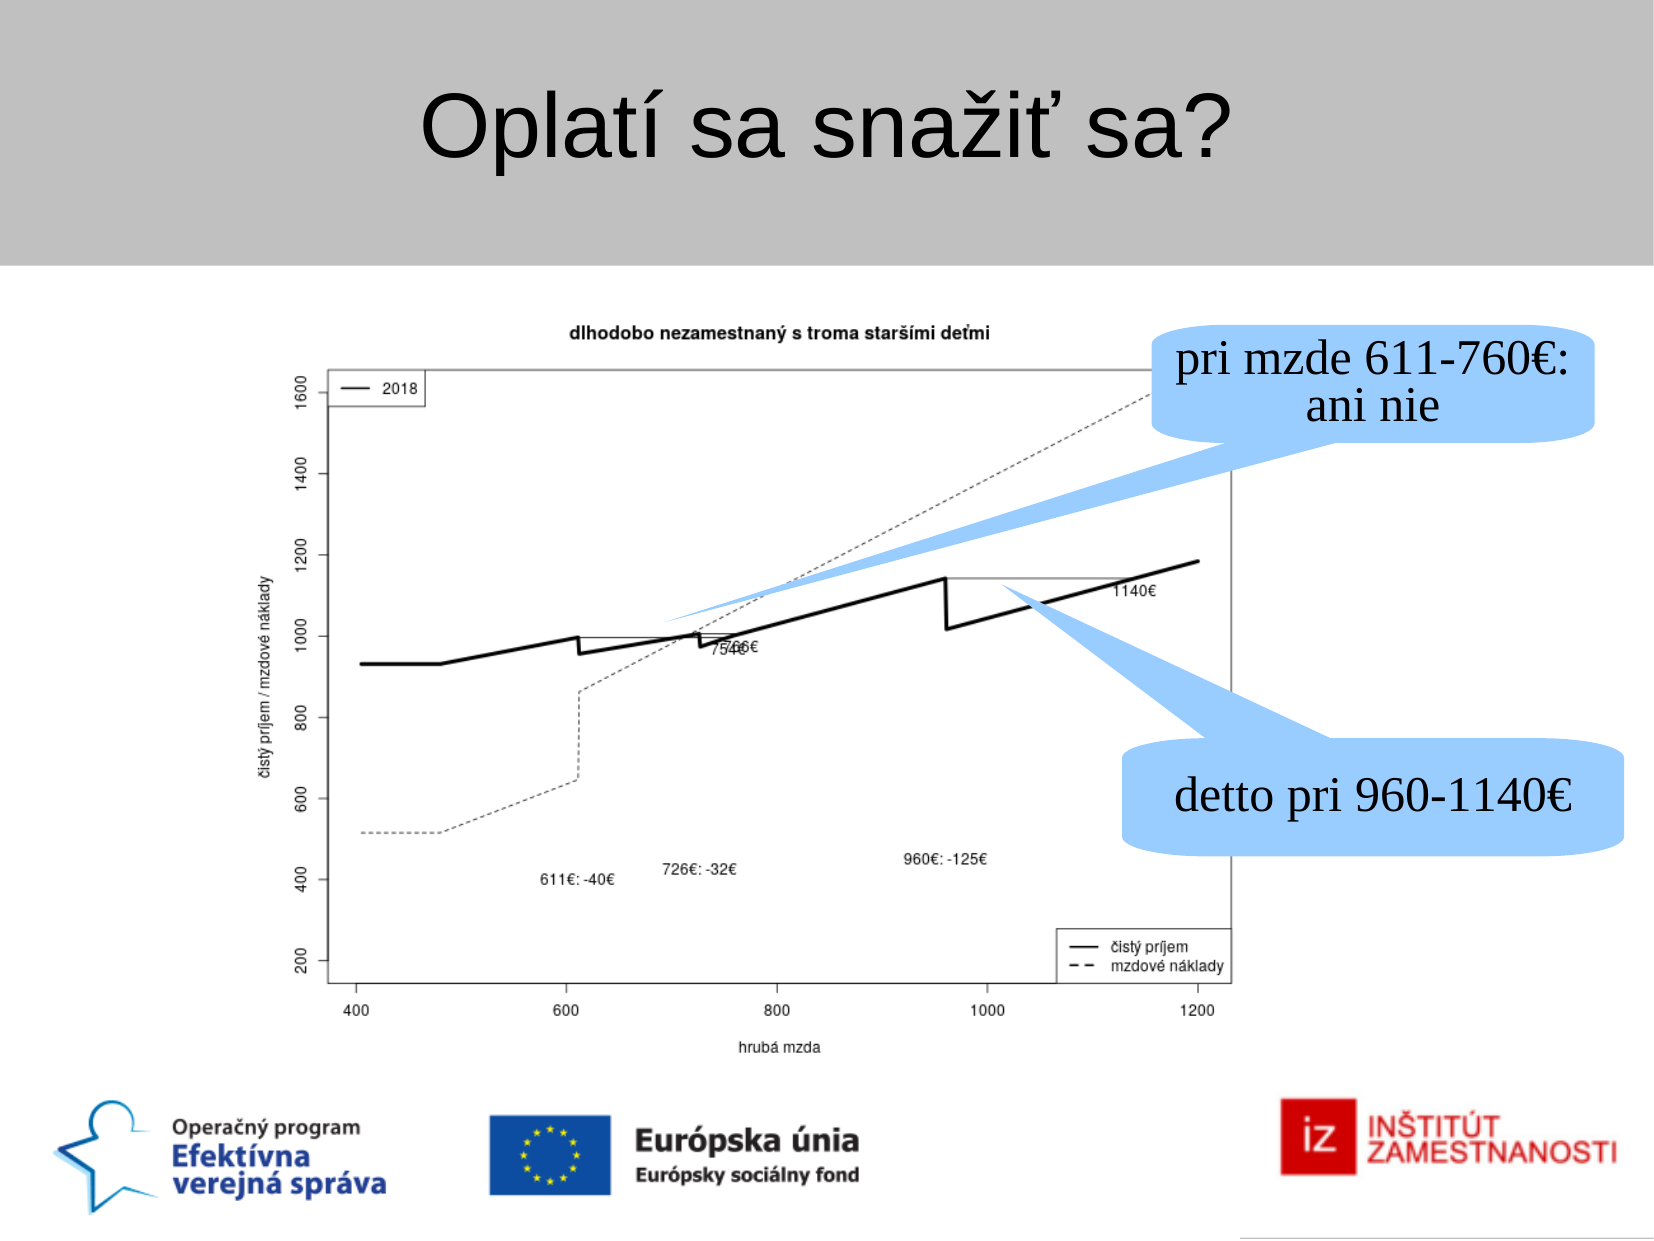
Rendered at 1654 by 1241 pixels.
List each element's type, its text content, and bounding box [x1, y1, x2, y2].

picture [29, 295, 1654, 1241]
text_box pri mzde 611-760€: ani nie [664, 324, 1595, 623]
text_box detto pri 960-1140€ [1001, 584, 1625, 857]
title Oplatí sa snažiť sa? [88, 29, 1565, 237]
